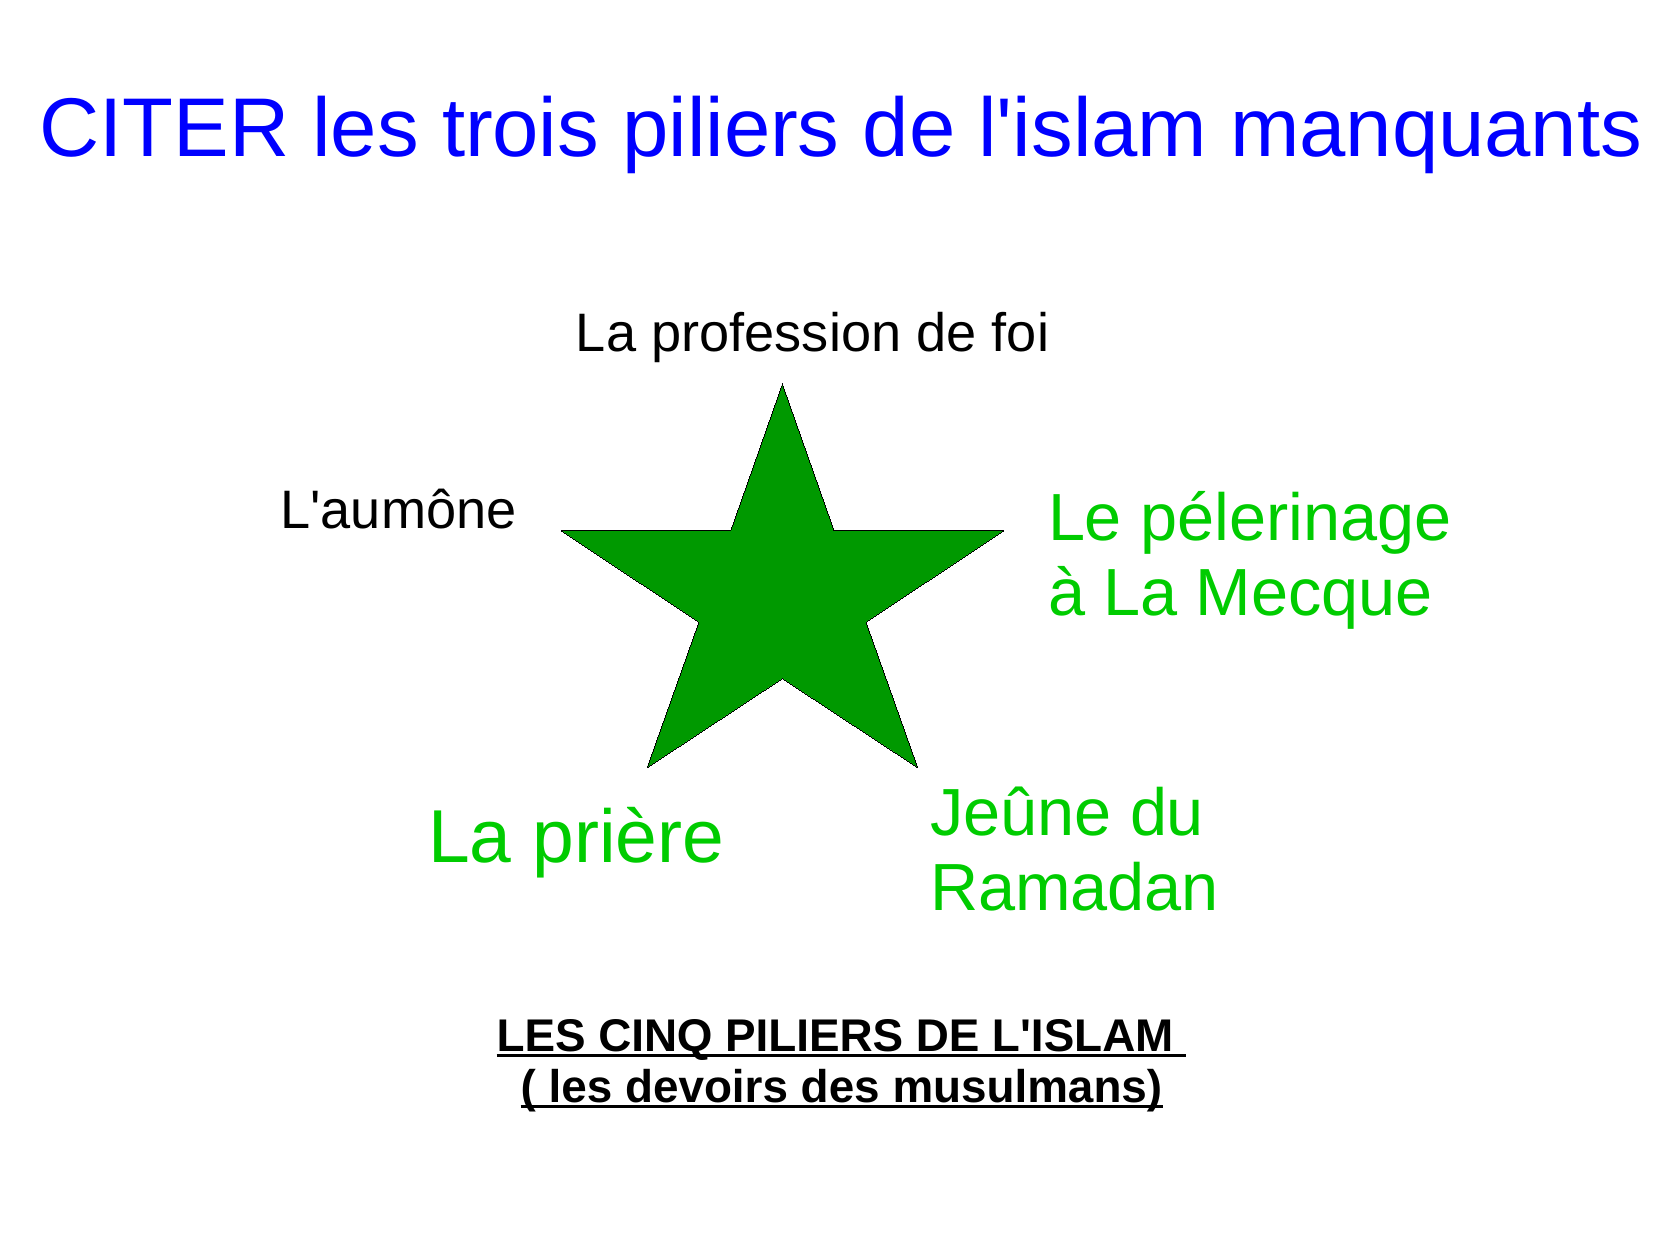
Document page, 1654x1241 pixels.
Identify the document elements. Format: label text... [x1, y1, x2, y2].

text_box LES CINQ PILIERS DE L'ISLAM ( les devoirs des musulmans) [413, 1002, 1270, 1123]
text_box La prière [413, 786, 768, 886]
text_box Jeûne du Ramadan [915, 767, 1447, 1119]
title CITER les trois piliers de l'islam manquants [29, 49, 1654, 207]
text_box L'aumône [265, 472, 739, 548]
text_box Le pélerinage à La Mecque [1033, 472, 1506, 637]
text_box La profession de foi [561, 295, 1093, 434]
text_box [587, 434, 1004, 768]
